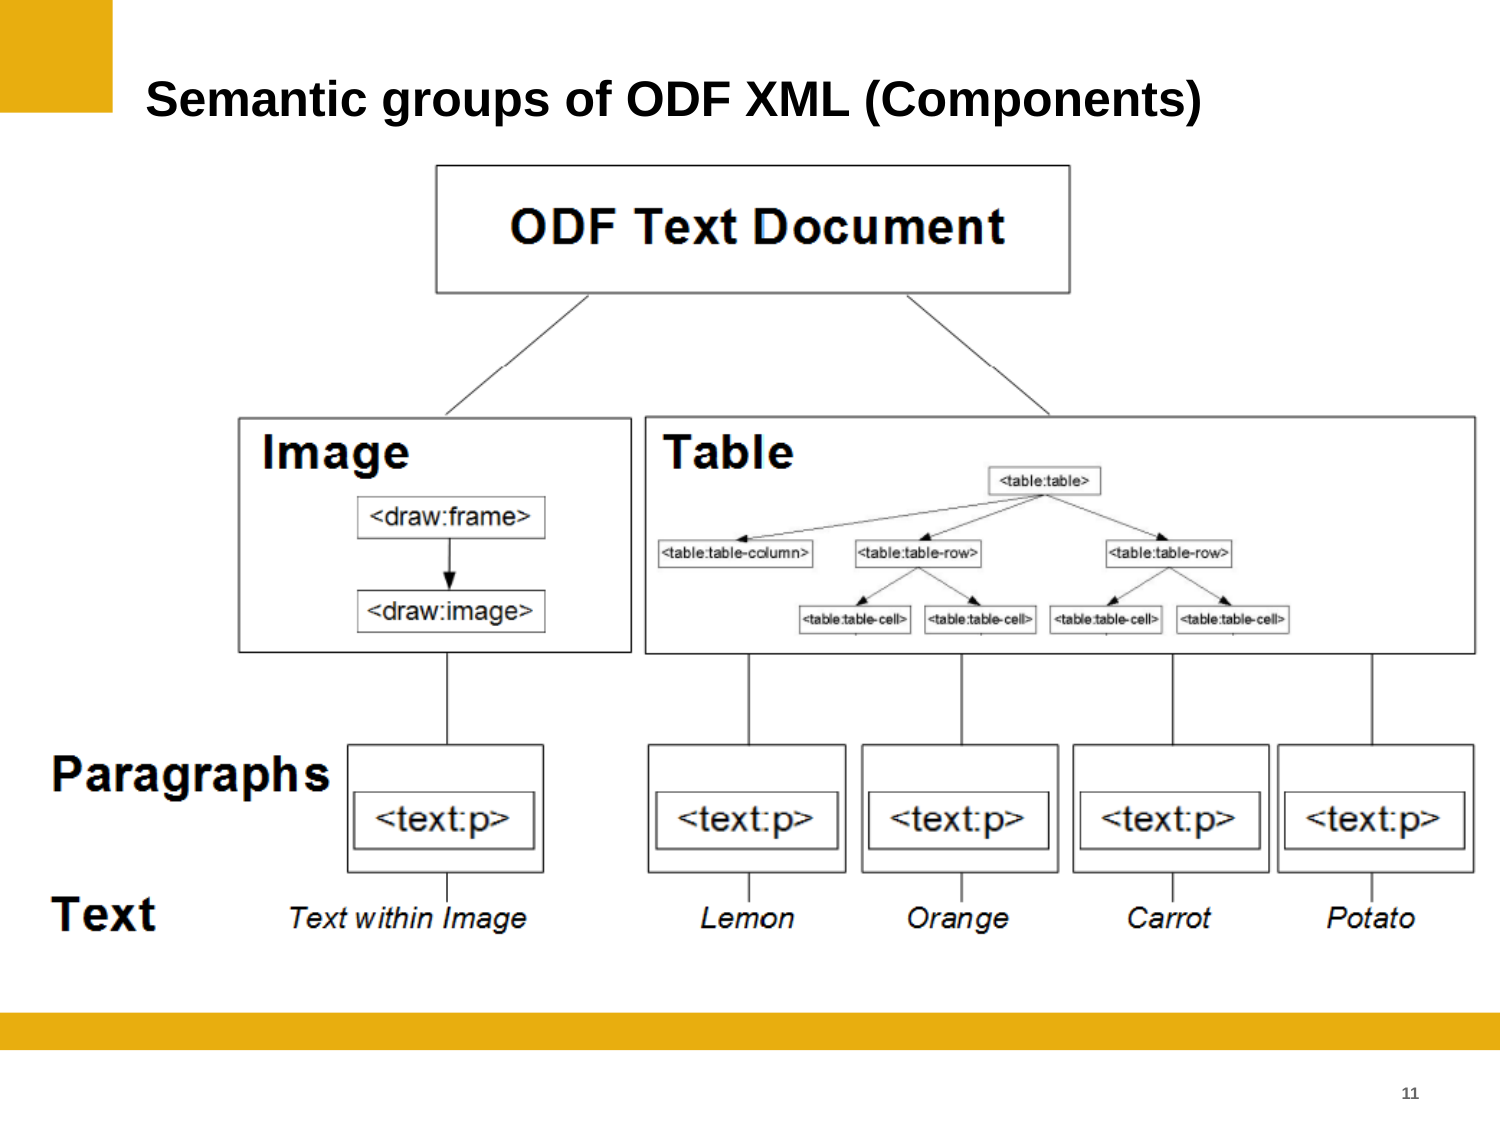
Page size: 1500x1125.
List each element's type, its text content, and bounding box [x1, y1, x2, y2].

picture [42, 142, 1483, 950]
title Semantic groups of ODF XML (Components) [145, 67, 1388, 142]
